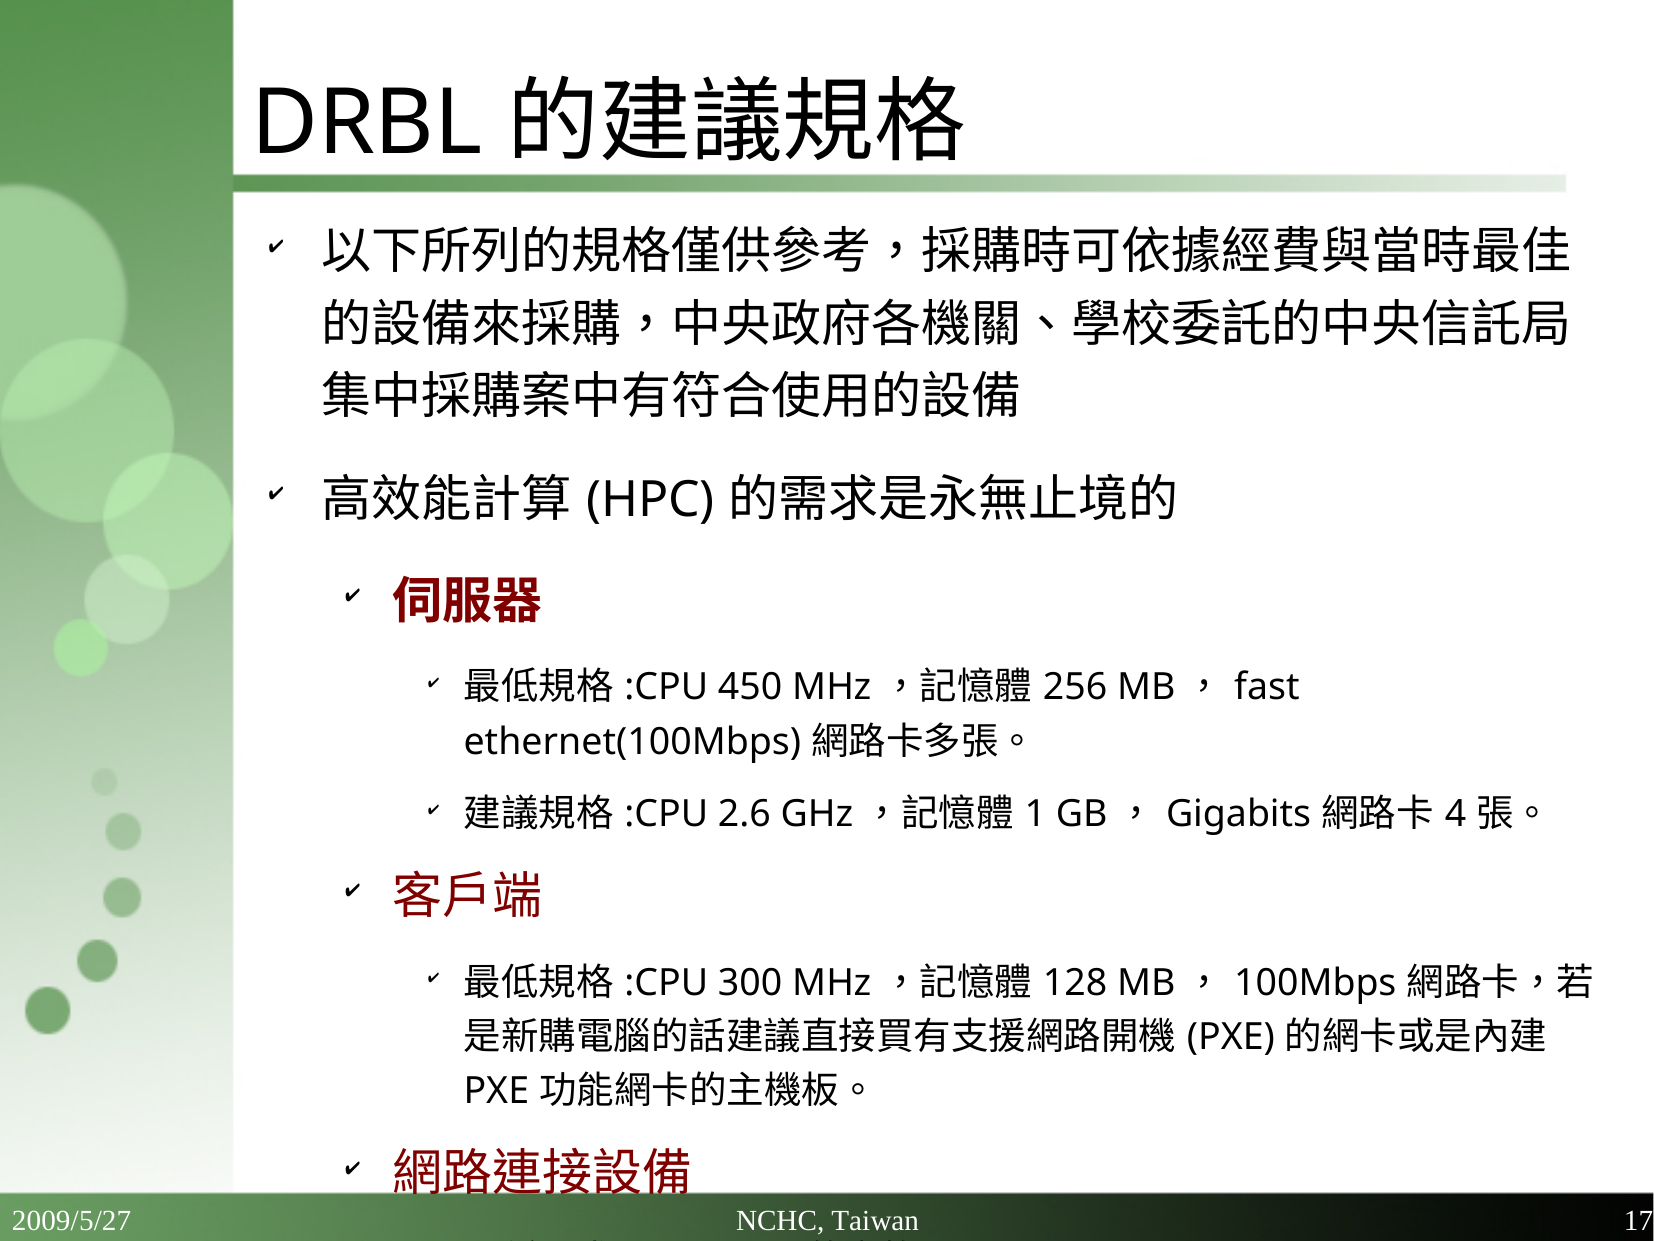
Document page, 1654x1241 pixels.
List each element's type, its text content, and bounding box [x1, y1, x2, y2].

title DRBL的建議規格 [236, 41, 1595, 185]
picture [0, 0, 1654, 1241]
list 以下所列的規格僅供參考，採購時可依據經費與當時最佳的設備來採購，中央政府各機關、學校委託的中央信託局集中採購案中有符合使用的設備 高效能計算(HPC)的需求是永無止境的 伺服器 最低規格:CPU 450 MHz，記憶體256 MB，fast ethernet(100Mbps)網路卡多張。 建議規格:CPU 2.6 GHz，記憶體1 GB，Gigabits網路卡4張。 客戶端 最低規格:CPU 300 MHz，記憶體128 MB，100Mbps網路卡，若是新購電腦的話建議直接買有支援網路開機(PXE)的網卡或是內建PXE功能網卡的主機板。 網路連接設備 最低需求:100Mbps的交換器。 建議規格:以40人的電腦教室為例，兩台24埠100Mbps的交換器，每台上面另外個別有2個Gigabits ports。 [236, 203, 1630, 1182]
